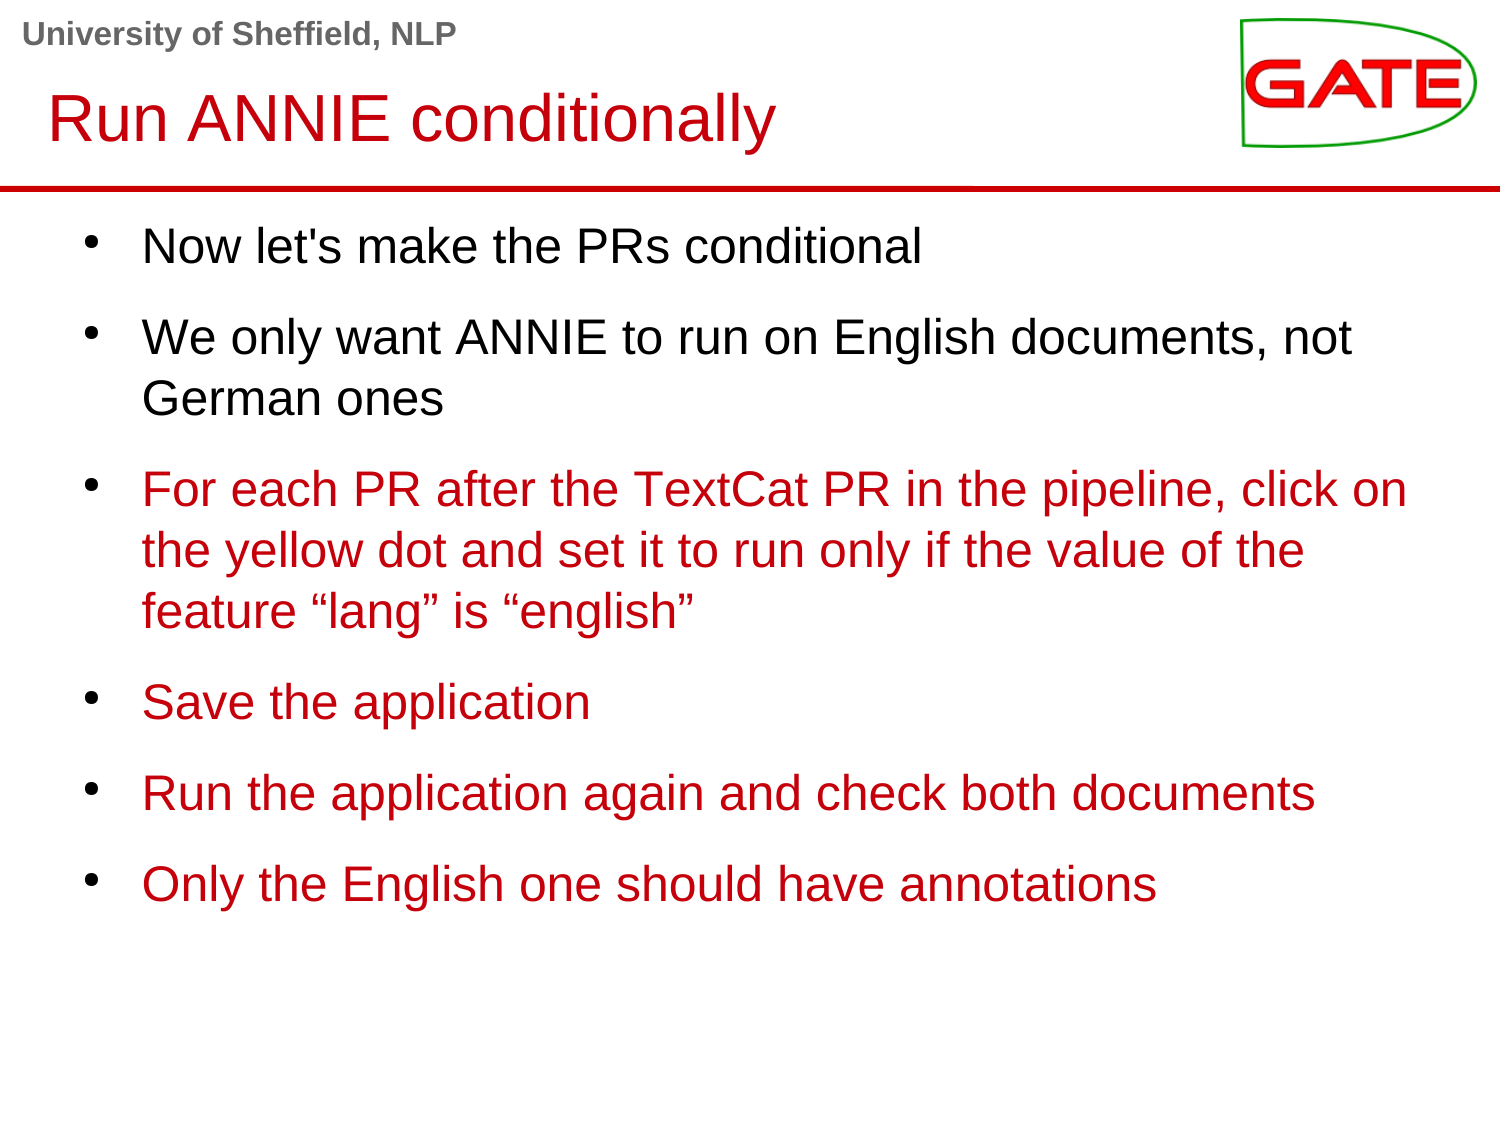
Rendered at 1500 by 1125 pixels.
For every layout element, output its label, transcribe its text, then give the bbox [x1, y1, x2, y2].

picture [1240, 18, 1477, 148]
title Run ANNIE conditionally [47, 59, 1241, 180]
list Now let's make the PRs conditional We only want ANNIE to run on English documents, not German ones For each PR after the TextCat PR in the pipeline, click on the yellow dot and set it to run only if the value of the feature “lang” is “english” Save the application Run the application again and check both documents Only the English one should have annotations [82, 212, 1465, 1063]
